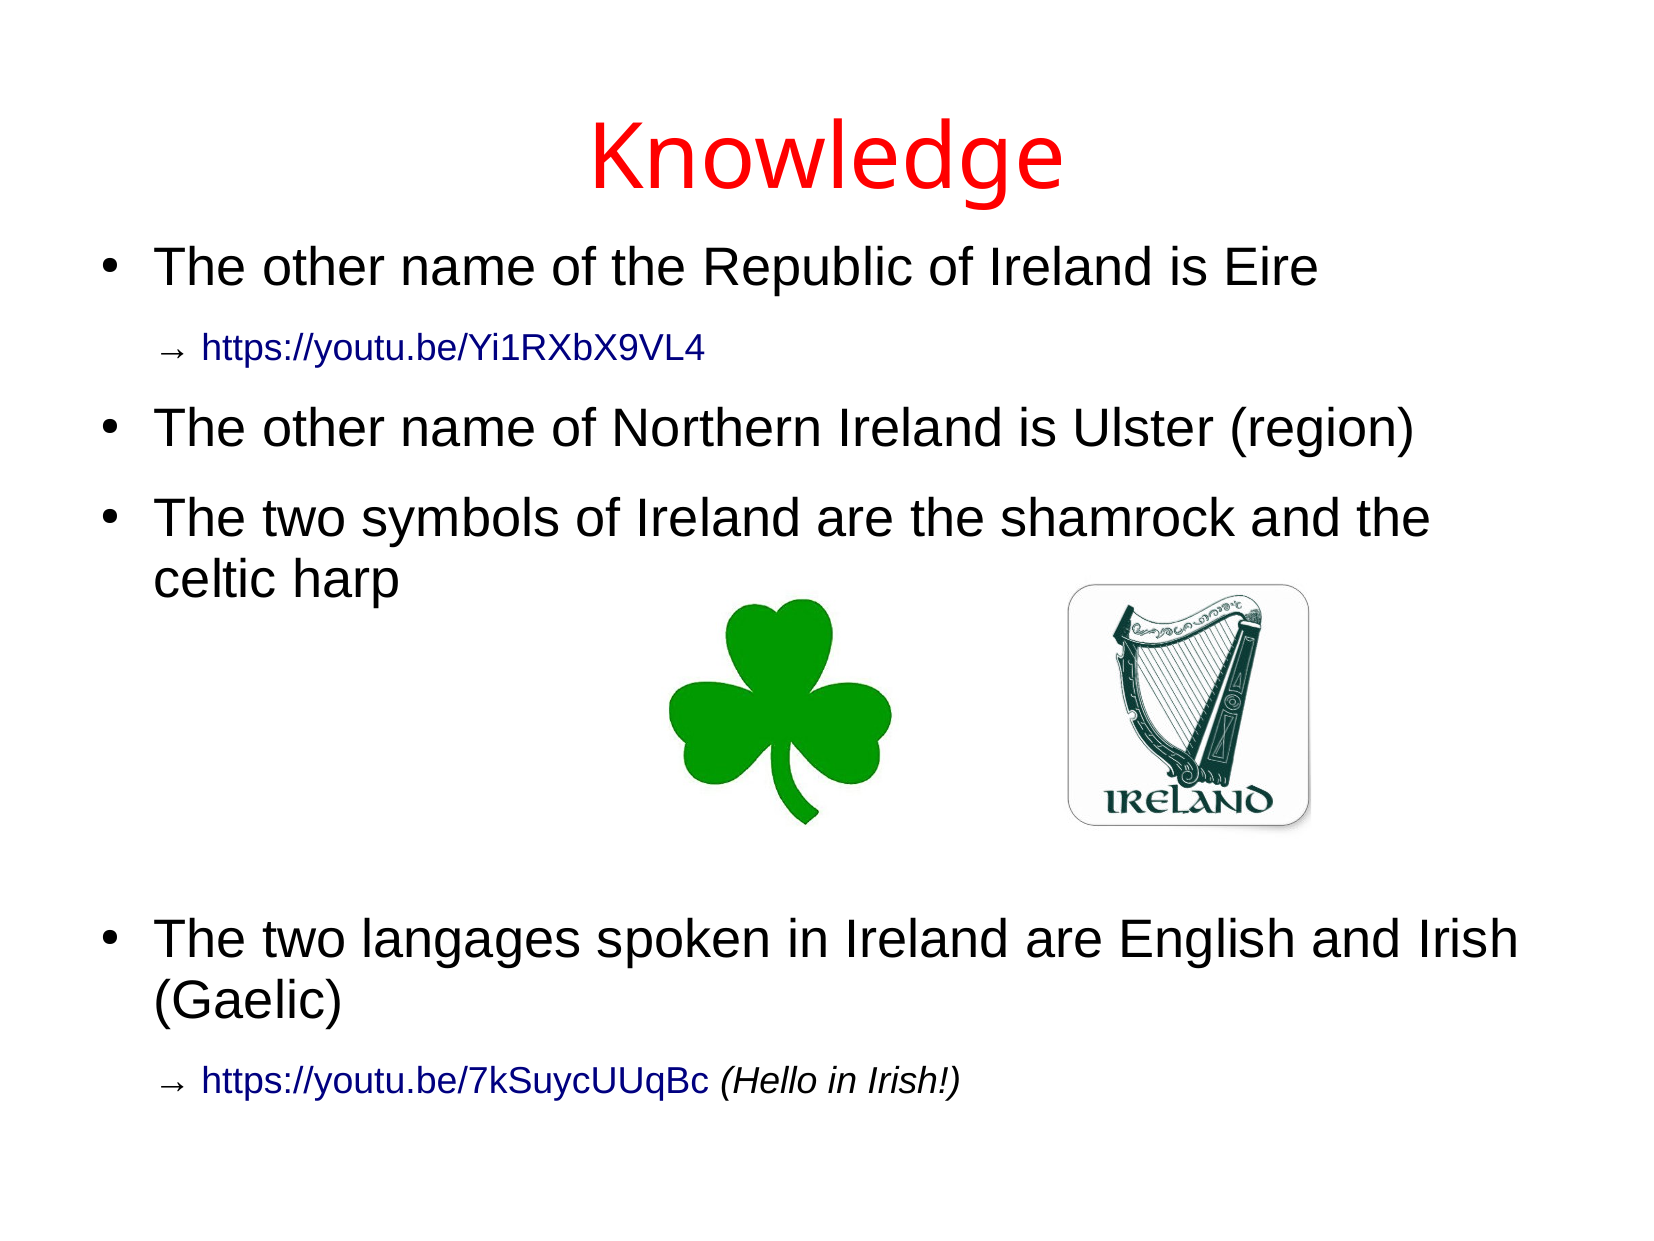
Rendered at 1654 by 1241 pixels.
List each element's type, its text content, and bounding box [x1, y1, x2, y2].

list The other name of the Republic of Ireland is Eire → https://youtu.be/Yi1RXbX9VL4 The other name of Northern Ireland is Ulster (region) The two symbols of Ireland are the shamrock and the celtic harp The two langages spoken in Ireland are English and Irish (Gaelic) → https://youtu.be/7kSuycUUqBc (Hello in Irish!) [82, 236, 1571, 1192]
picture [661, 589, 899, 827]
title Knowledge [82, 49, 1571, 236]
picture [1063, 567, 1312, 839]
